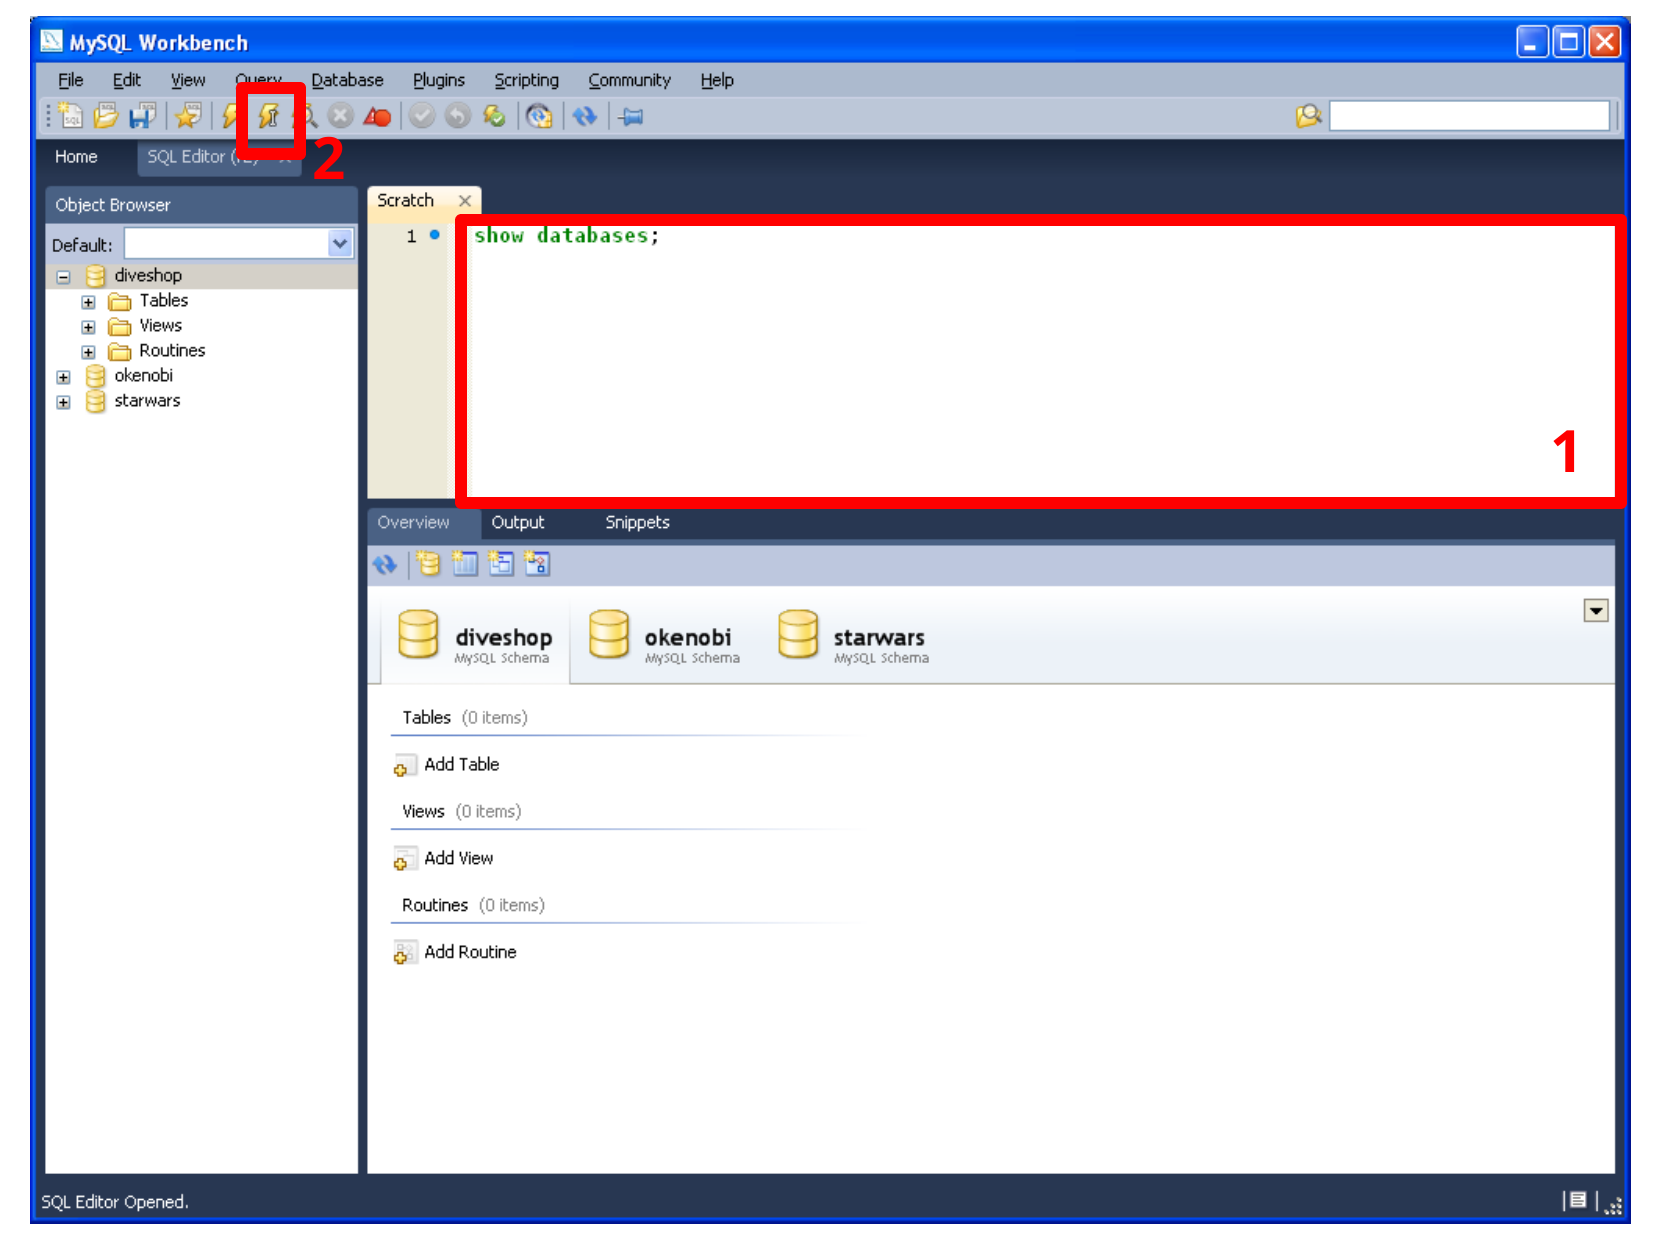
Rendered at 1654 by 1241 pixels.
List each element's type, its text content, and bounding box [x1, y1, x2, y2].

text_box 2 [297, 109, 370, 196]
picture [30, 16, 1631, 1224]
text_box 1 [1535, 402, 1607, 489]
